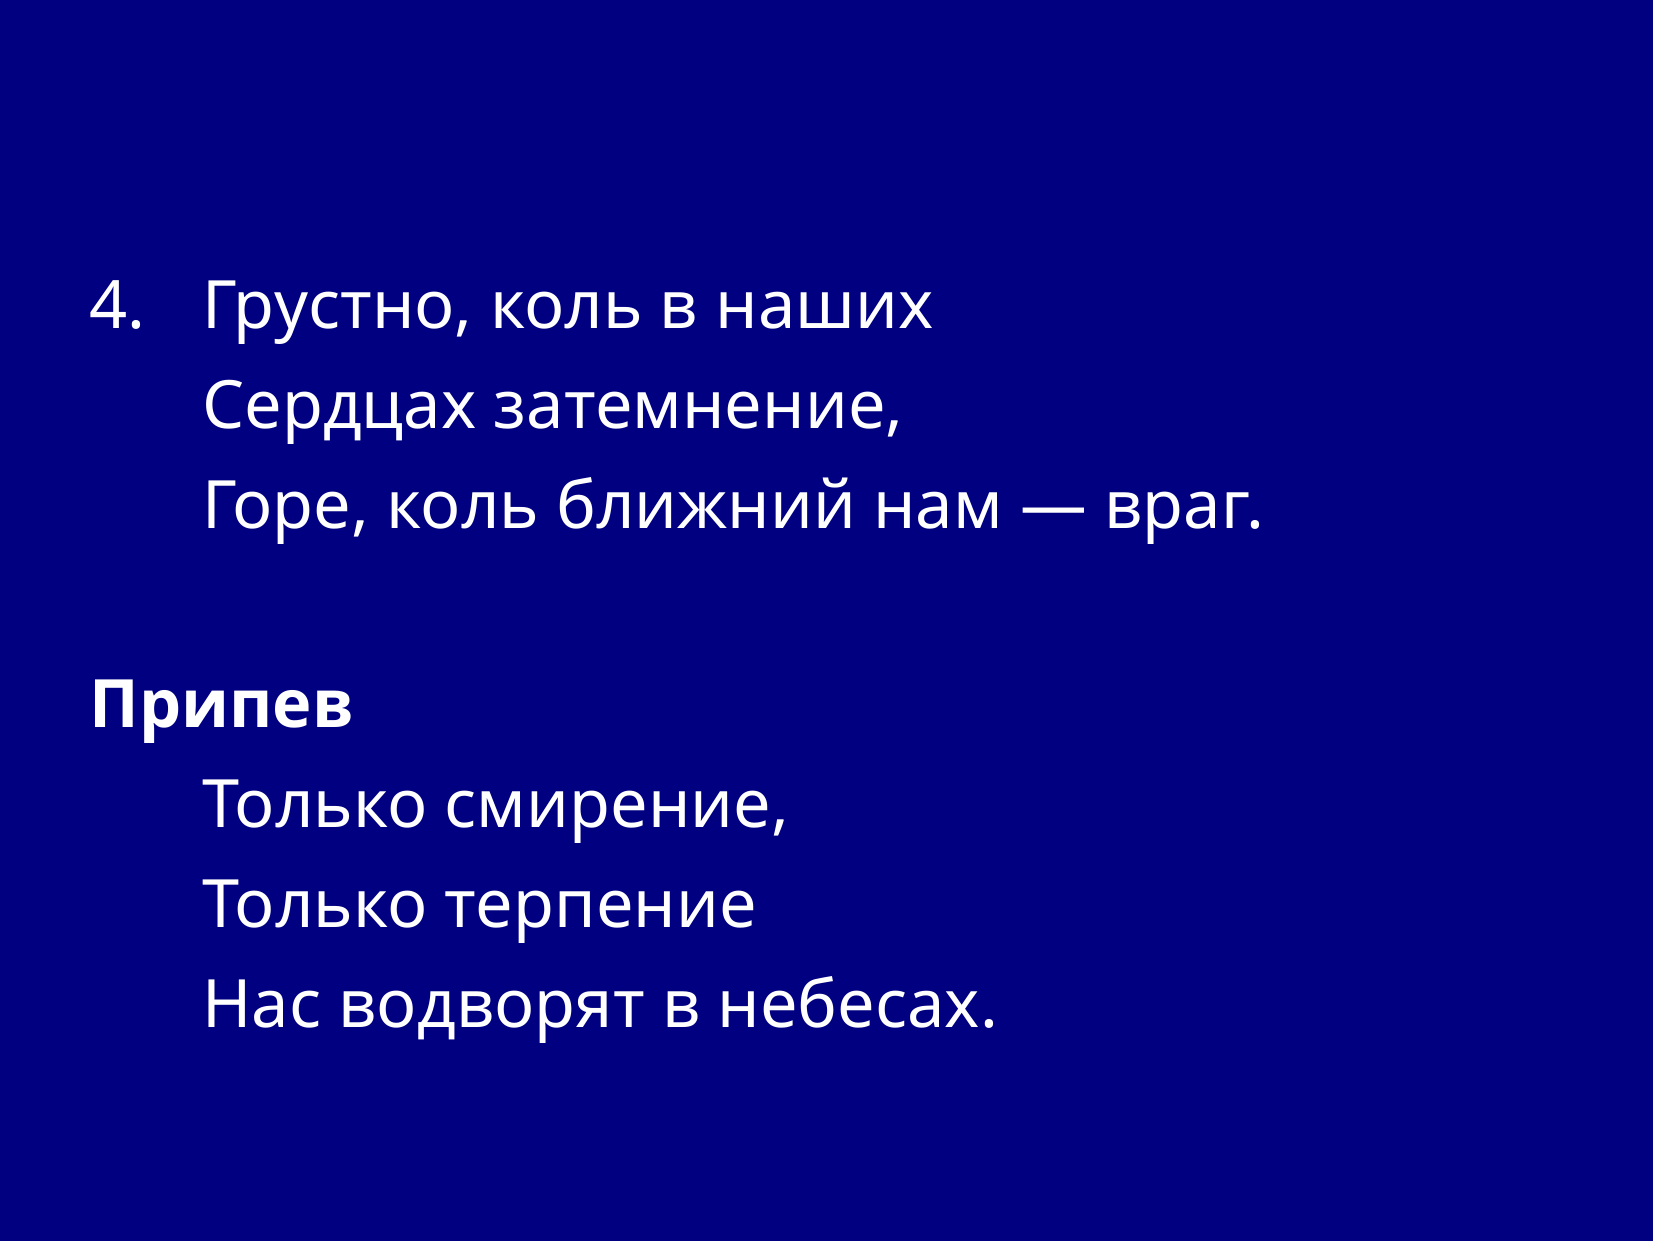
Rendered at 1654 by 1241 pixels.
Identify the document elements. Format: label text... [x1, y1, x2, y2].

text_box 4. Грустно, коль в наших Сердцах затемнение, Горе, коль ближний нам — враг. Припев Только смирение, Только терпение Нас водворят в небесах. [75, 150, 1576, 1163]
